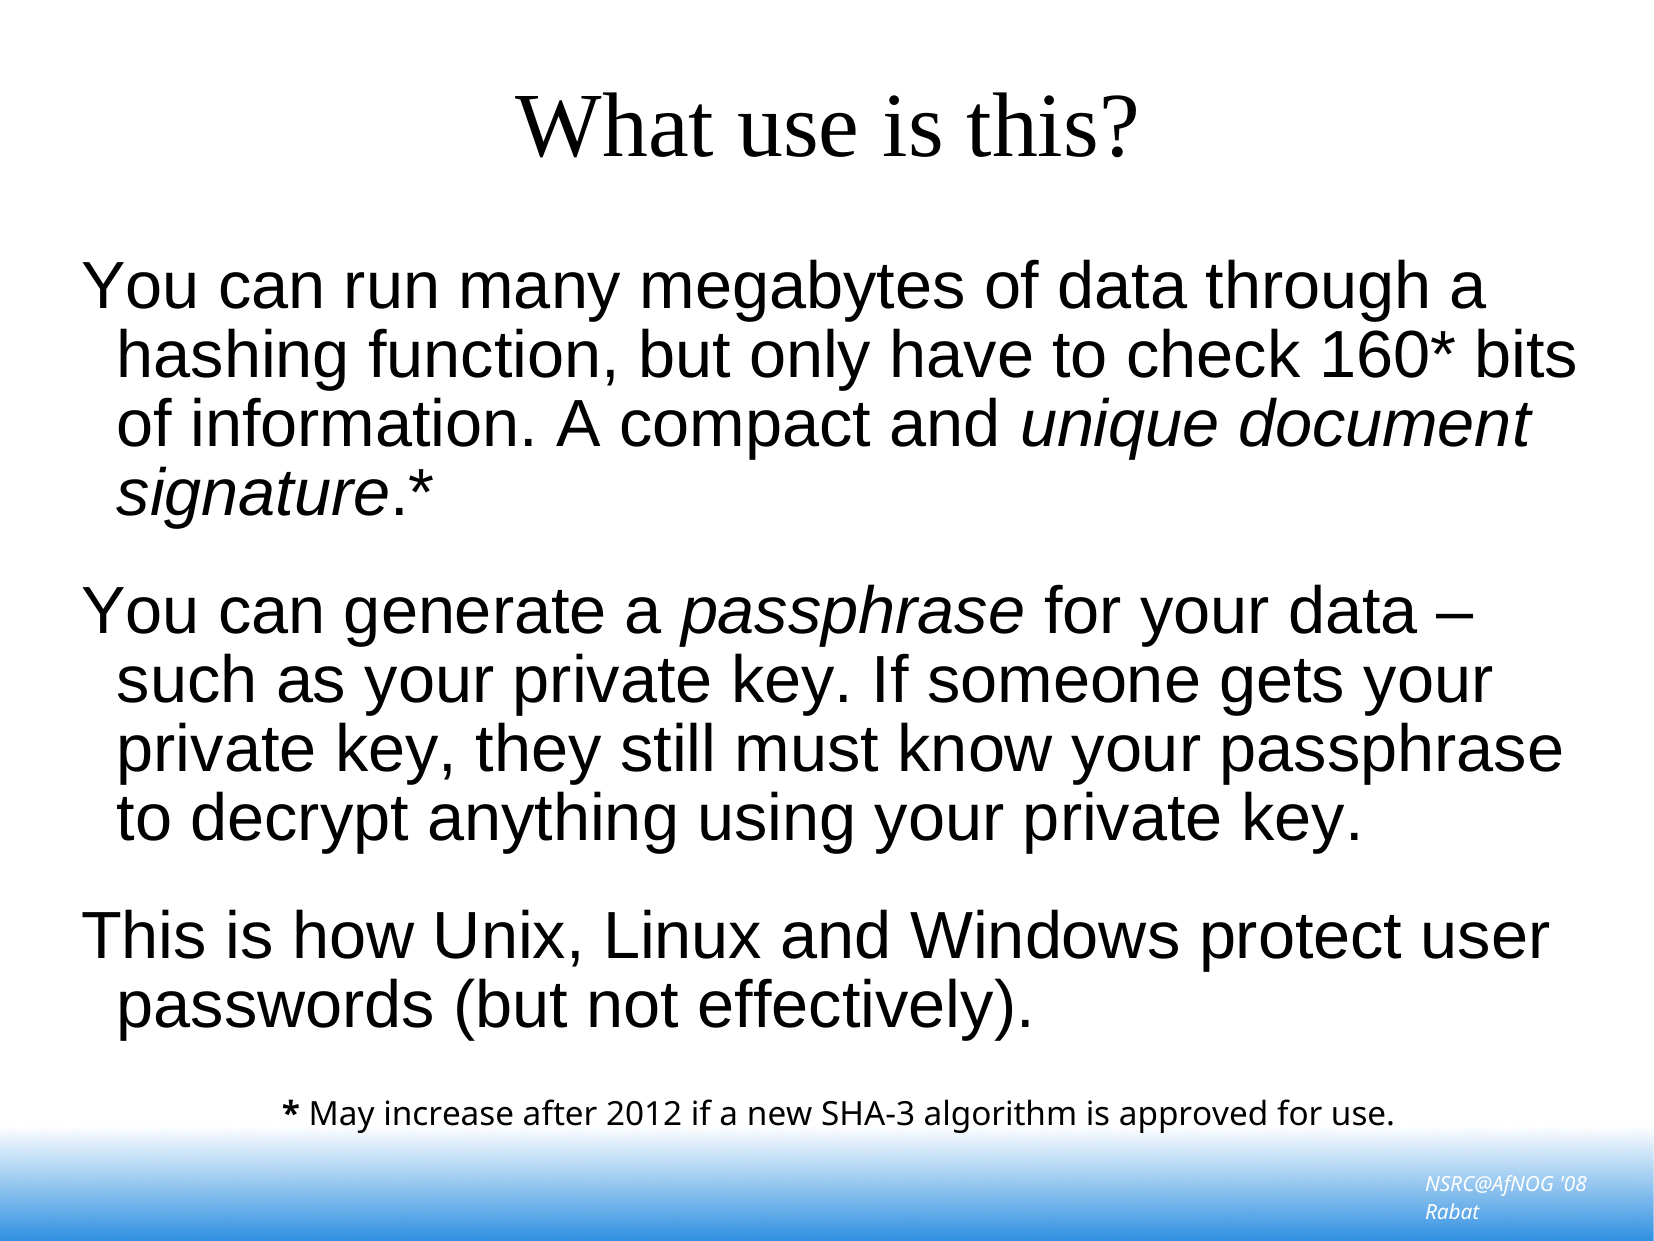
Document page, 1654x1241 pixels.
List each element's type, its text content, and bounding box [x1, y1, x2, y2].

list You can run many megabytes of data through a hashing function, but only have to check 160* bits of information. A compact and unique document signature.* You can generate a passphrase for your data – such as your private key. If someone gets your private key, they still must know your passphrase to decrypt anything using your private key. This is how Unix, Linux and Windows protect user passwords (but not effectively). [45, 253, 1613, 1048]
text_box * May increase after 2012 if a new SHA-3 algorithm is approved for use. [281, 1085, 1398, 1136]
picture [0, 1124, 1654, 1241]
title What use is this? [334, 75, 1323, 253]
